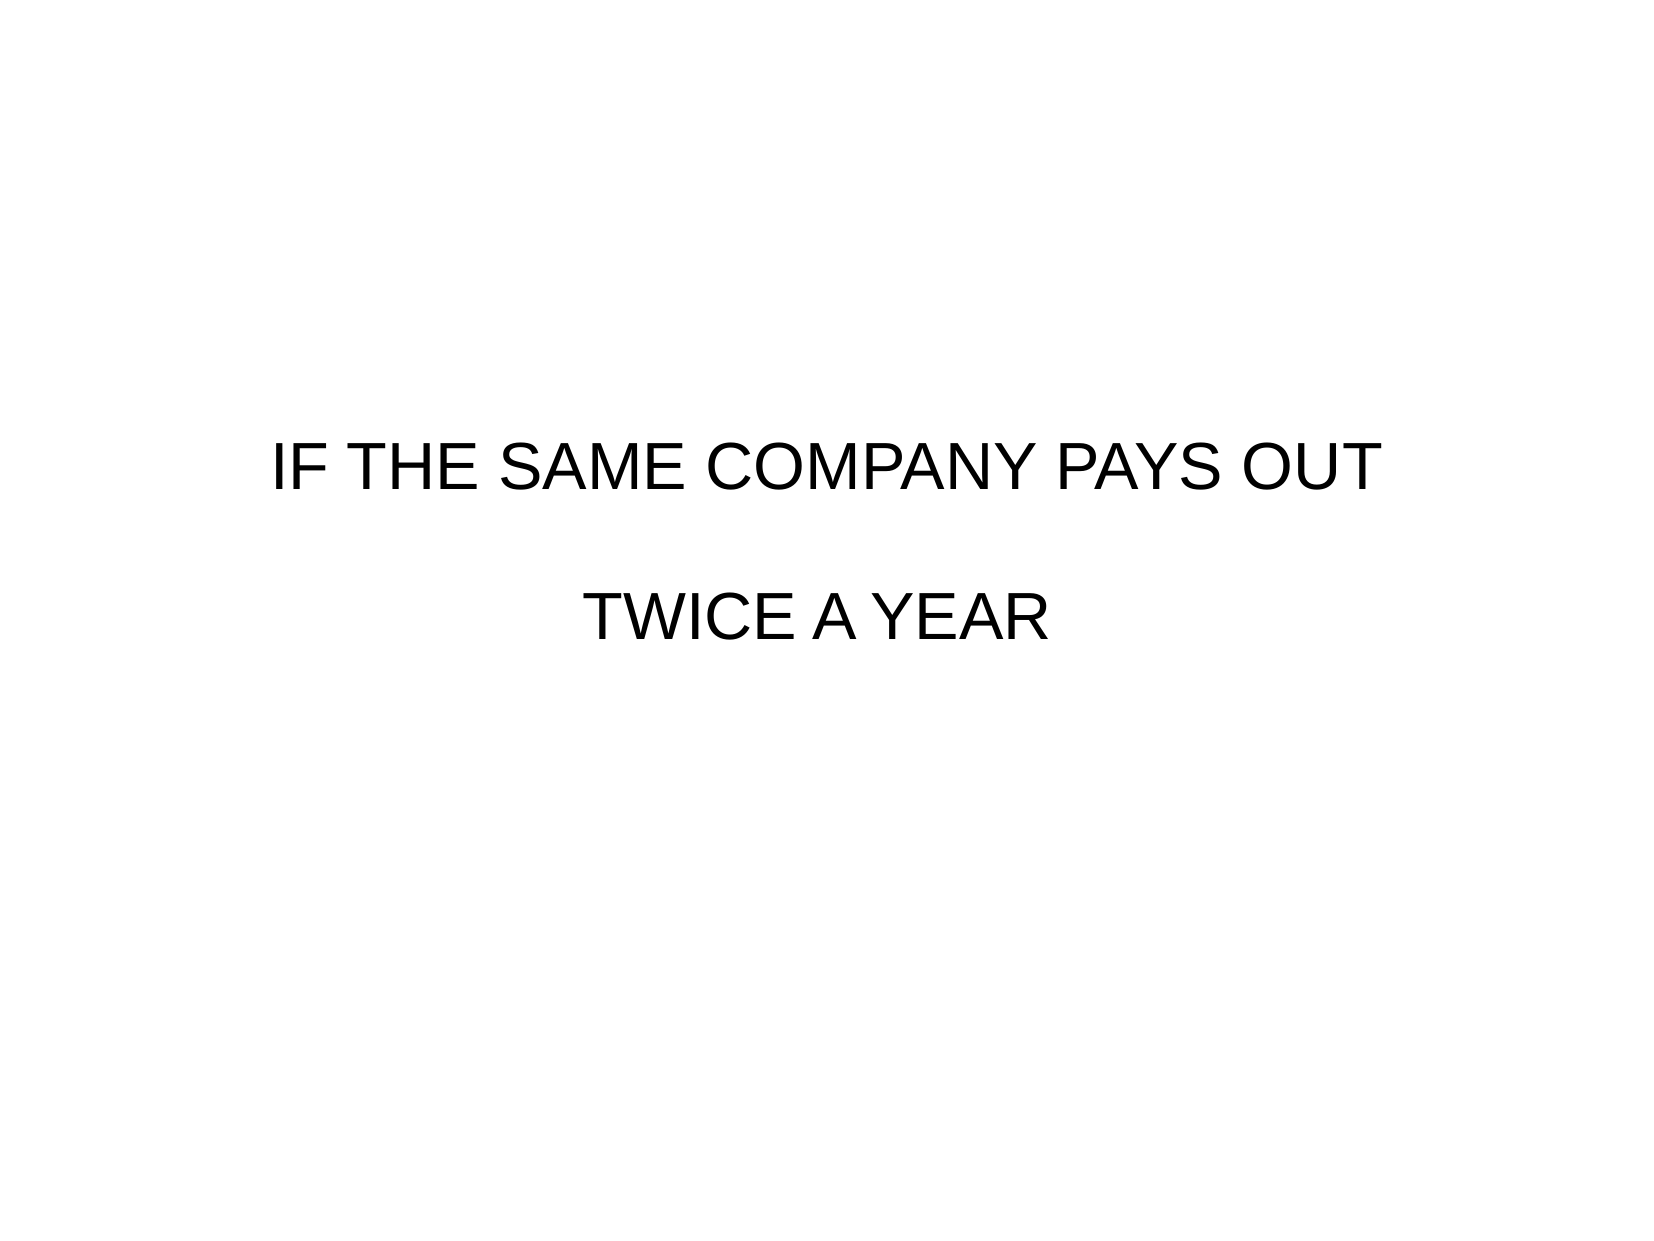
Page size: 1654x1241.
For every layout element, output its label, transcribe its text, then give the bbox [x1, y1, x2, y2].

subtitle IF THE SAME COMPANY PAYS OUT TWICE A YEAR [82, 49, 1571, 1109]
